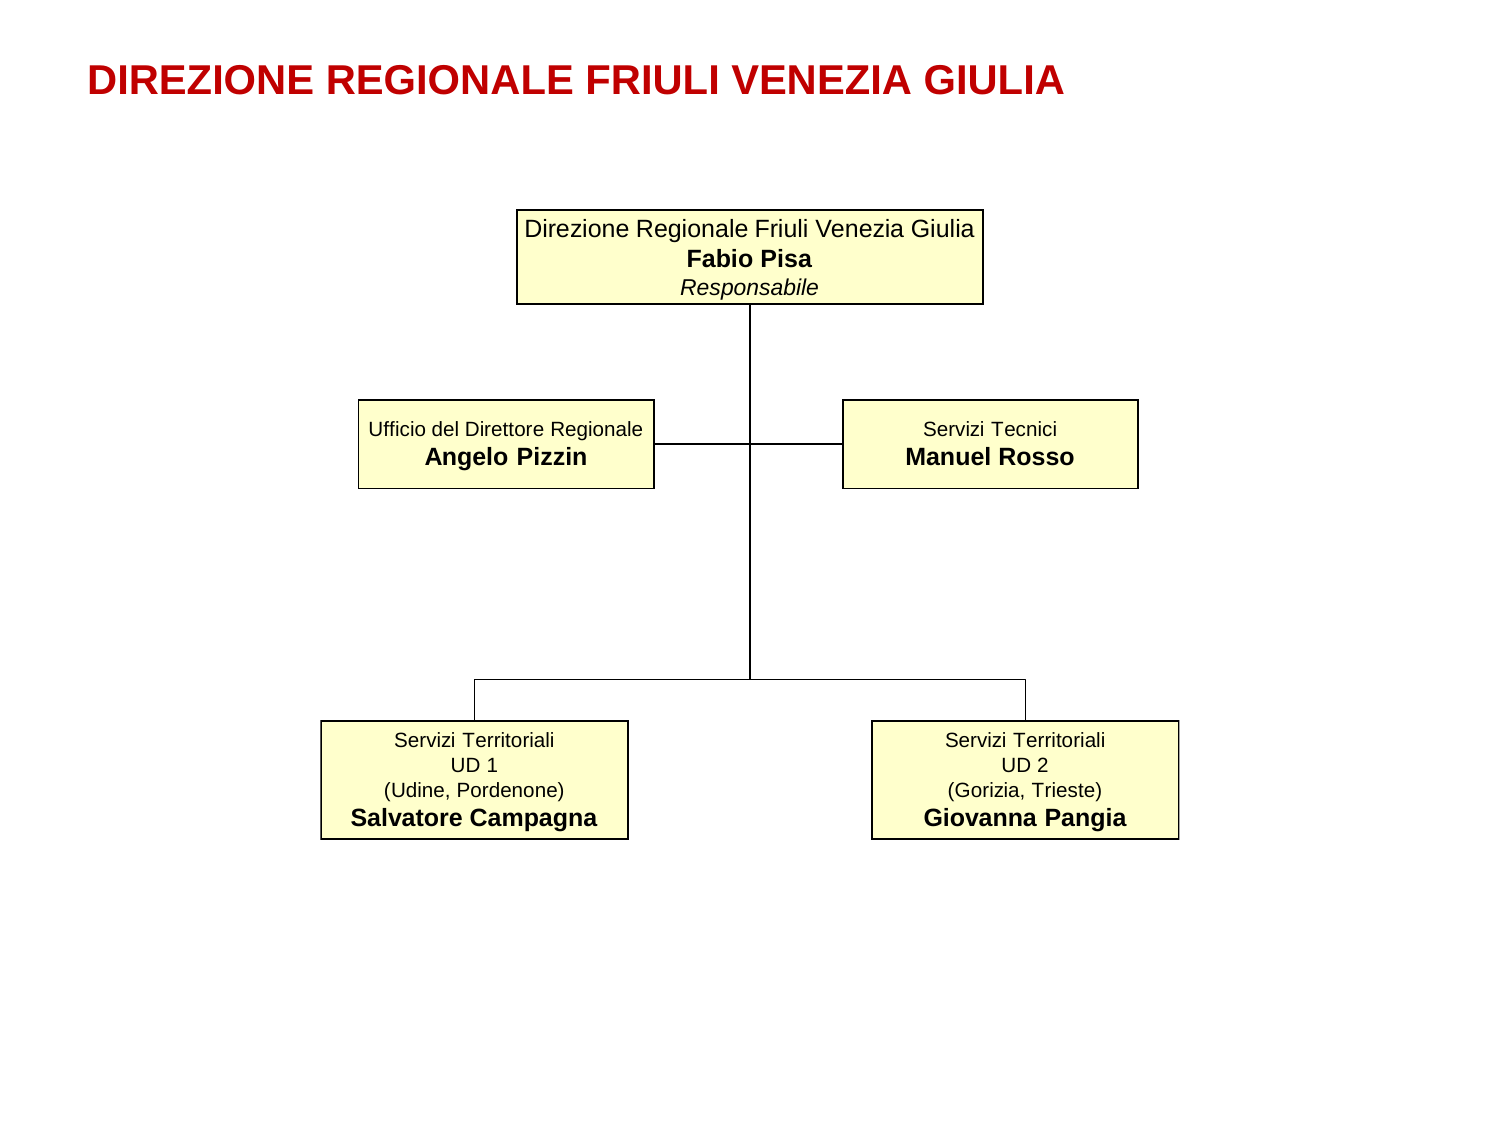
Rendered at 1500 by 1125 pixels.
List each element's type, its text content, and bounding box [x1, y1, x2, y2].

title DIREZIONE REGIONALE FRIULI VENEZIA GIULIA [72, 45, 1462, 128]
picture [320, 205, 1180, 848]
